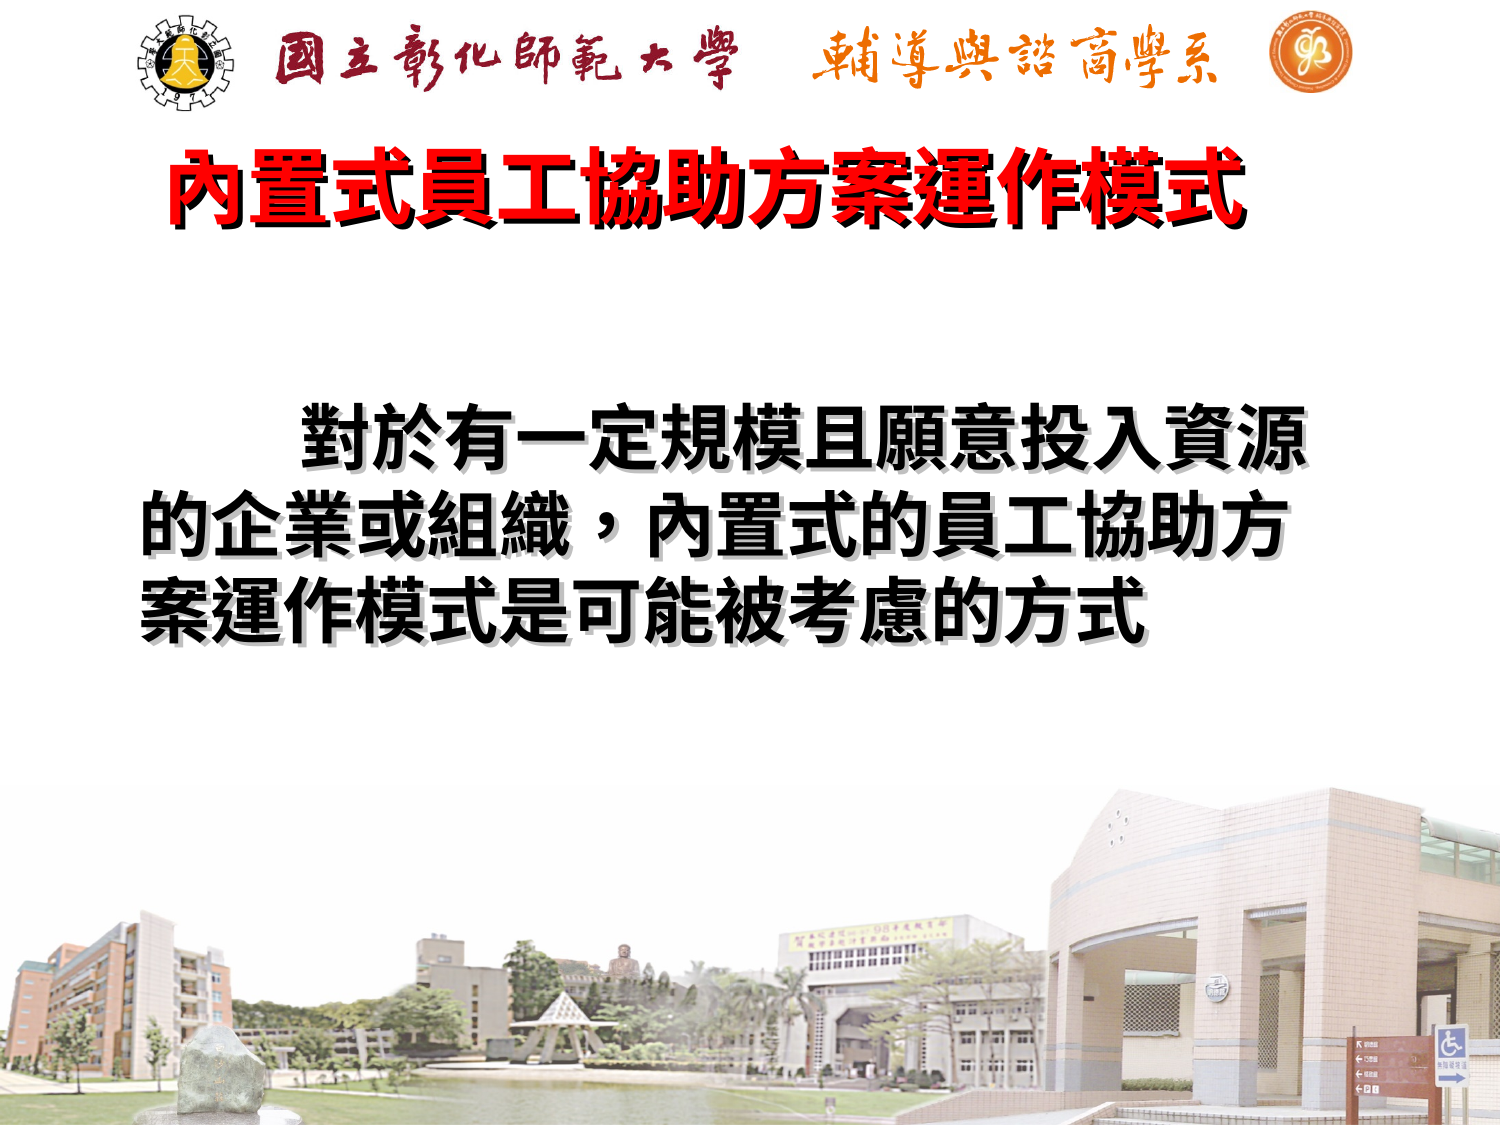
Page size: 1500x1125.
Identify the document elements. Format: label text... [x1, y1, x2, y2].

list 對於有一定規模且願意投入資源的企業或組織，內置式的員工協助方案運作模式是可能被考慮的方式 [123, 385, 1362, 662]
title 內置式員工協助方案運作模式 [147, 90, 1427, 278]
